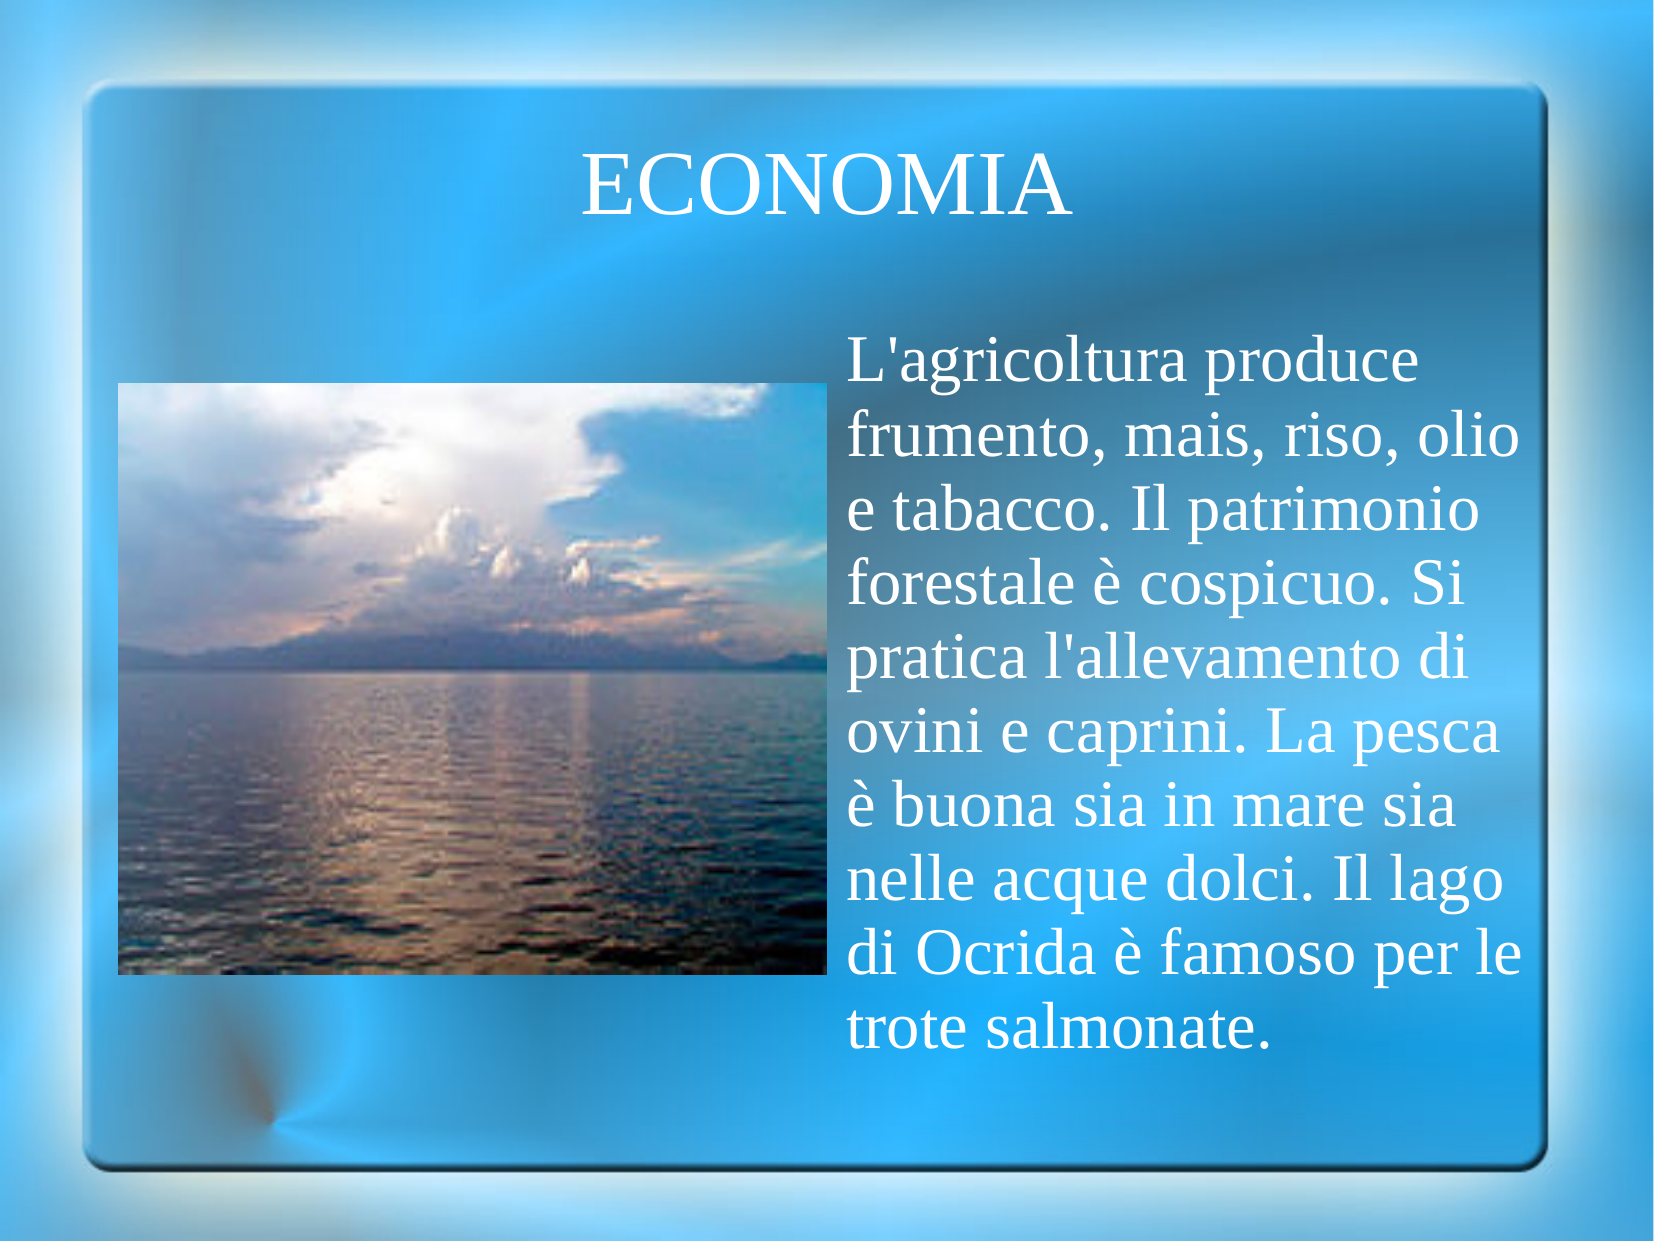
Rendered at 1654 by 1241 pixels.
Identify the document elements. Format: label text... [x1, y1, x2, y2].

list L'agricoltura produce frumento, mais, riso, olio e tabacco. Il patrimonio forestale è cospicuo. Si pratica l'allevamento di ovini e caprini. La pesca è buona sia in mare sia nelle acque dolci. Il lago di Ocrida è famoso per le trote salmonate. [846, 322, 1536, 1063]
title ECONOMIA [121, 132, 1534, 235]
picture [0, 0, 1654, 1241]
